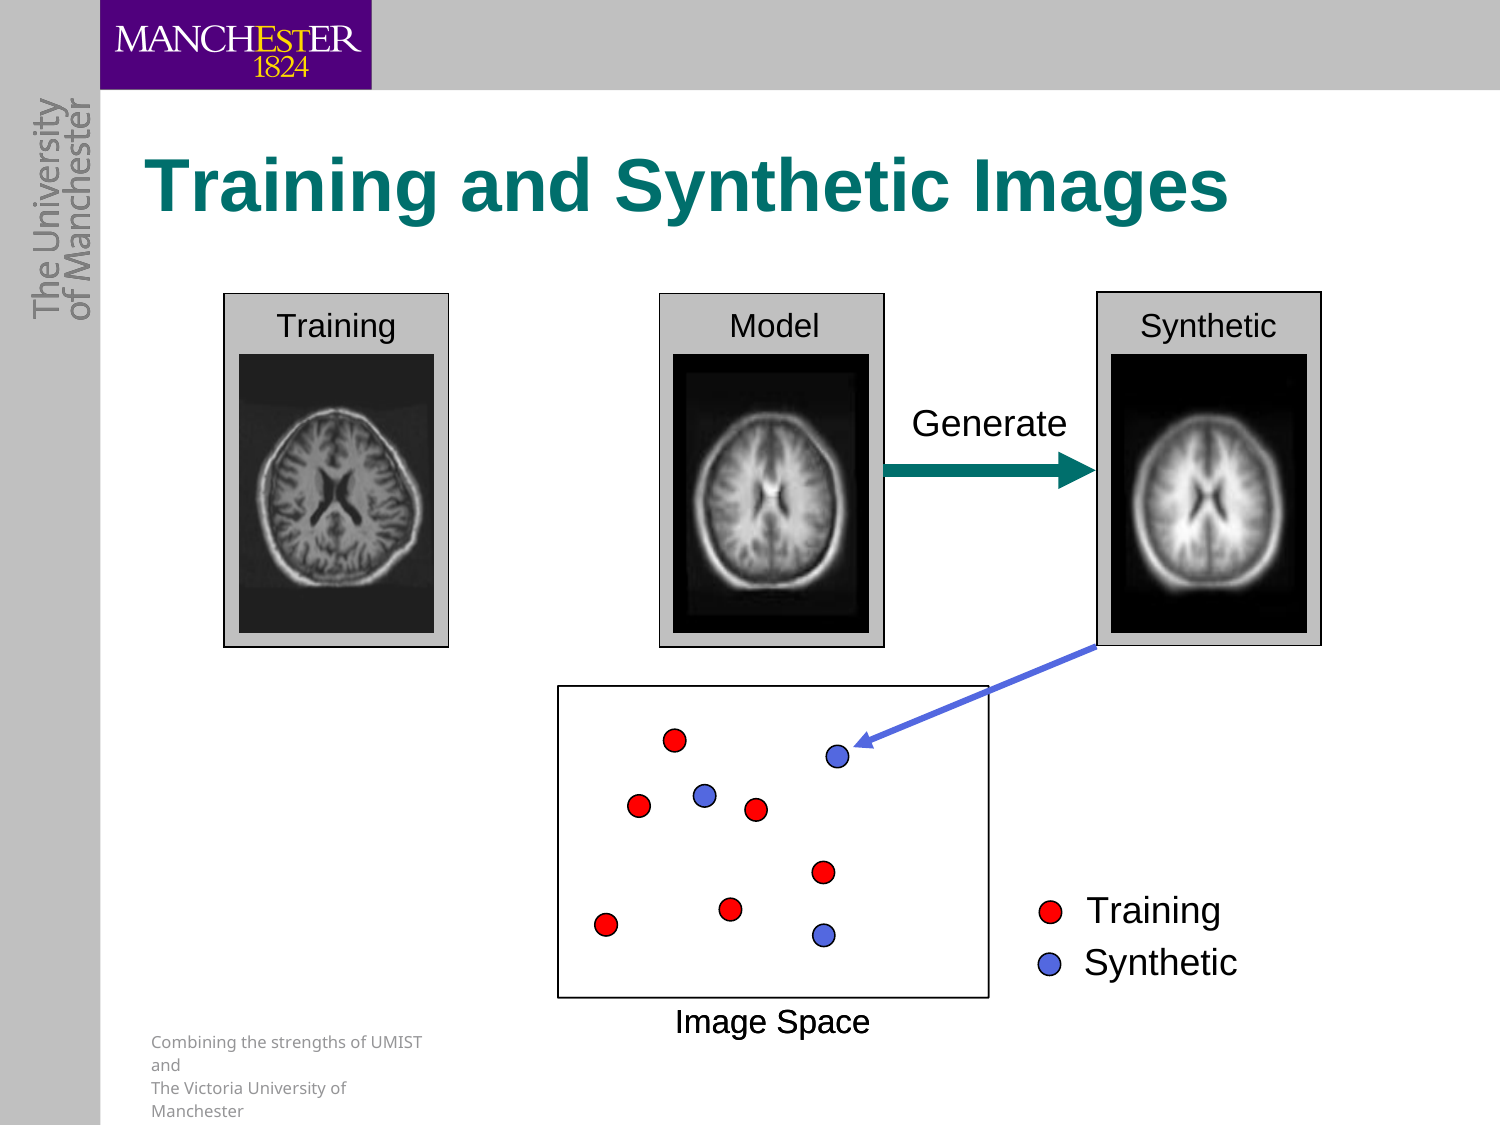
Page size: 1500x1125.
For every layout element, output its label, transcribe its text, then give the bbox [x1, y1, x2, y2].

text_box Model [714, 299, 835, 353]
picture [673, 354, 869, 633]
text_box [1039, 901, 1062, 924]
text_box Synthetic [1125, 299, 1293, 353]
text_box [594, 913, 618, 937]
text_box Image Space [660, 995, 887, 1049]
text_box [744, 798, 768, 822]
text_box Generate [896, 395, 1084, 453]
text_box Training [1071, 884, 1238, 936]
text_box [663, 729, 686, 752]
text_box [812, 924, 835, 947]
text_box [826, 745, 849, 768]
picture [239, 354, 434, 633]
text_box [659, 293, 884, 647]
text_box [812, 861, 835, 884]
text_box [1038, 953, 1061, 976]
picture [0, 0, 372, 320]
title Training and Synthetic Images [129, 120, 1406, 251]
text_box [693, 784, 716, 808]
text_box Synthetic [1069, 936, 1254, 991]
text_box [627, 794, 651, 818]
picture [1111, 354, 1307, 633]
text_box Training [261, 299, 412, 353]
text_box [224, 293, 449, 647]
text_box [719, 898, 742, 921]
text_box [1096, 291, 1322, 646]
